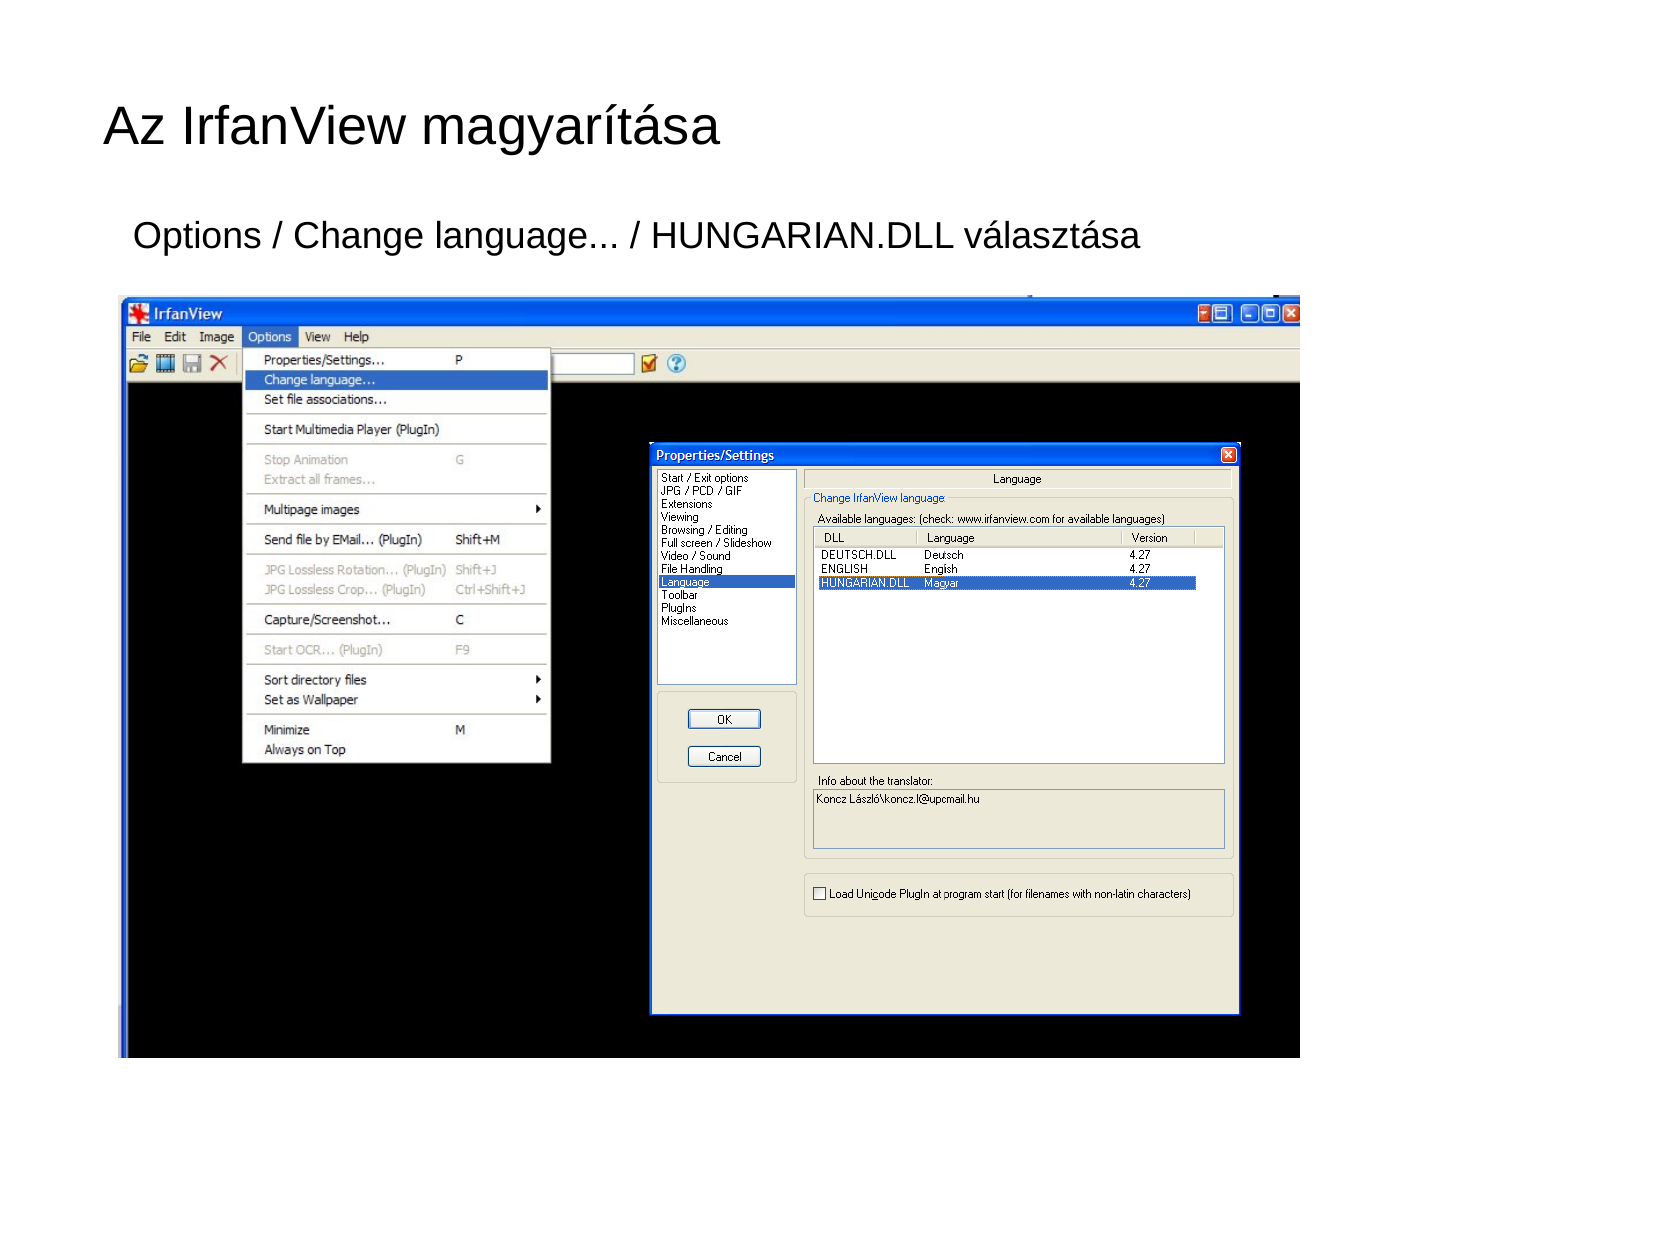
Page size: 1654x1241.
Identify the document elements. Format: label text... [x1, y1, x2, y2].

text_box Az IrfanView magyarítása [88, 88, 737, 164]
picture [118, 295, 1300, 1058]
text_box Options / Change language... / HUNGARIAN.DLL választása [118, 206, 1156, 264]
